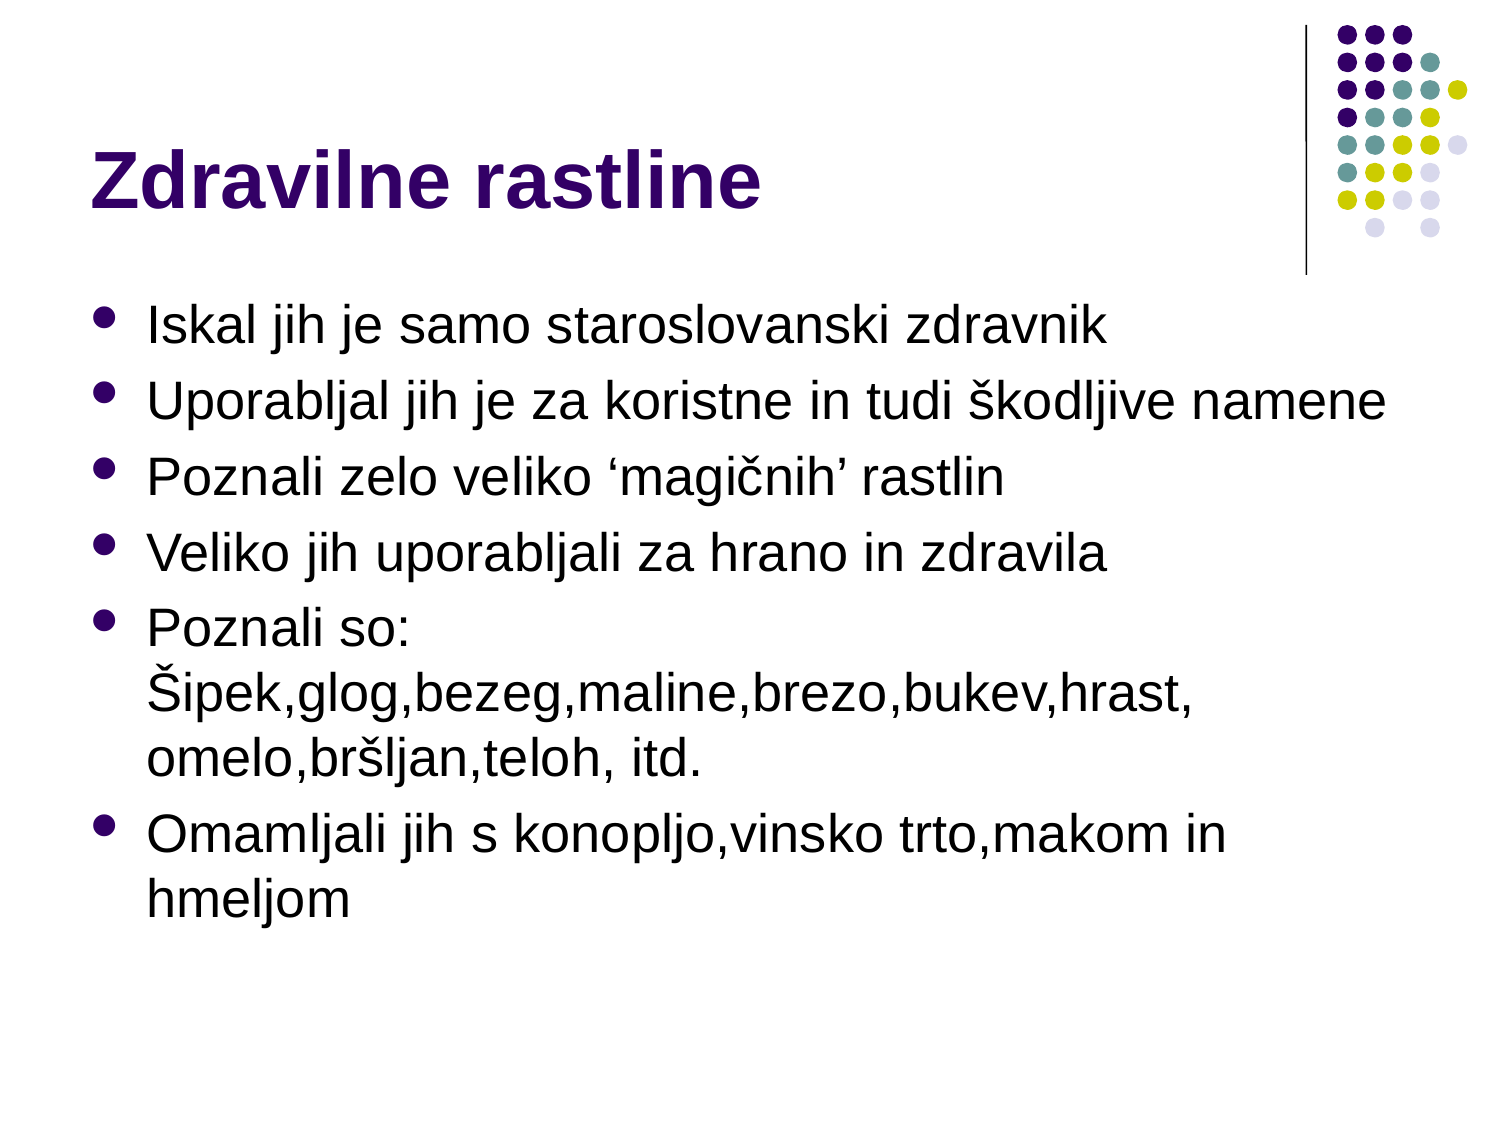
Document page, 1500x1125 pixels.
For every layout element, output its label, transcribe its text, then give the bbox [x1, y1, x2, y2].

title Zdravilne rastline [75, 20, 1313, 233]
list Iskal jih je samo staroslovanski zdravnik Uporabljal jih je za koristne in tudi škodljive namene Poznali zelo veliko ‘magičnih’ rastlin Veliko jih uporabljali za hrano in zdravila Poznali so: Šipek,glog,bezeg,maline,brezo,bukev,hrast, omelo,bršljan,teloh, itd. Omamljali jih s konopljo,vinsko trto,makom in hmeljom [75, 282, 1425, 1006]
